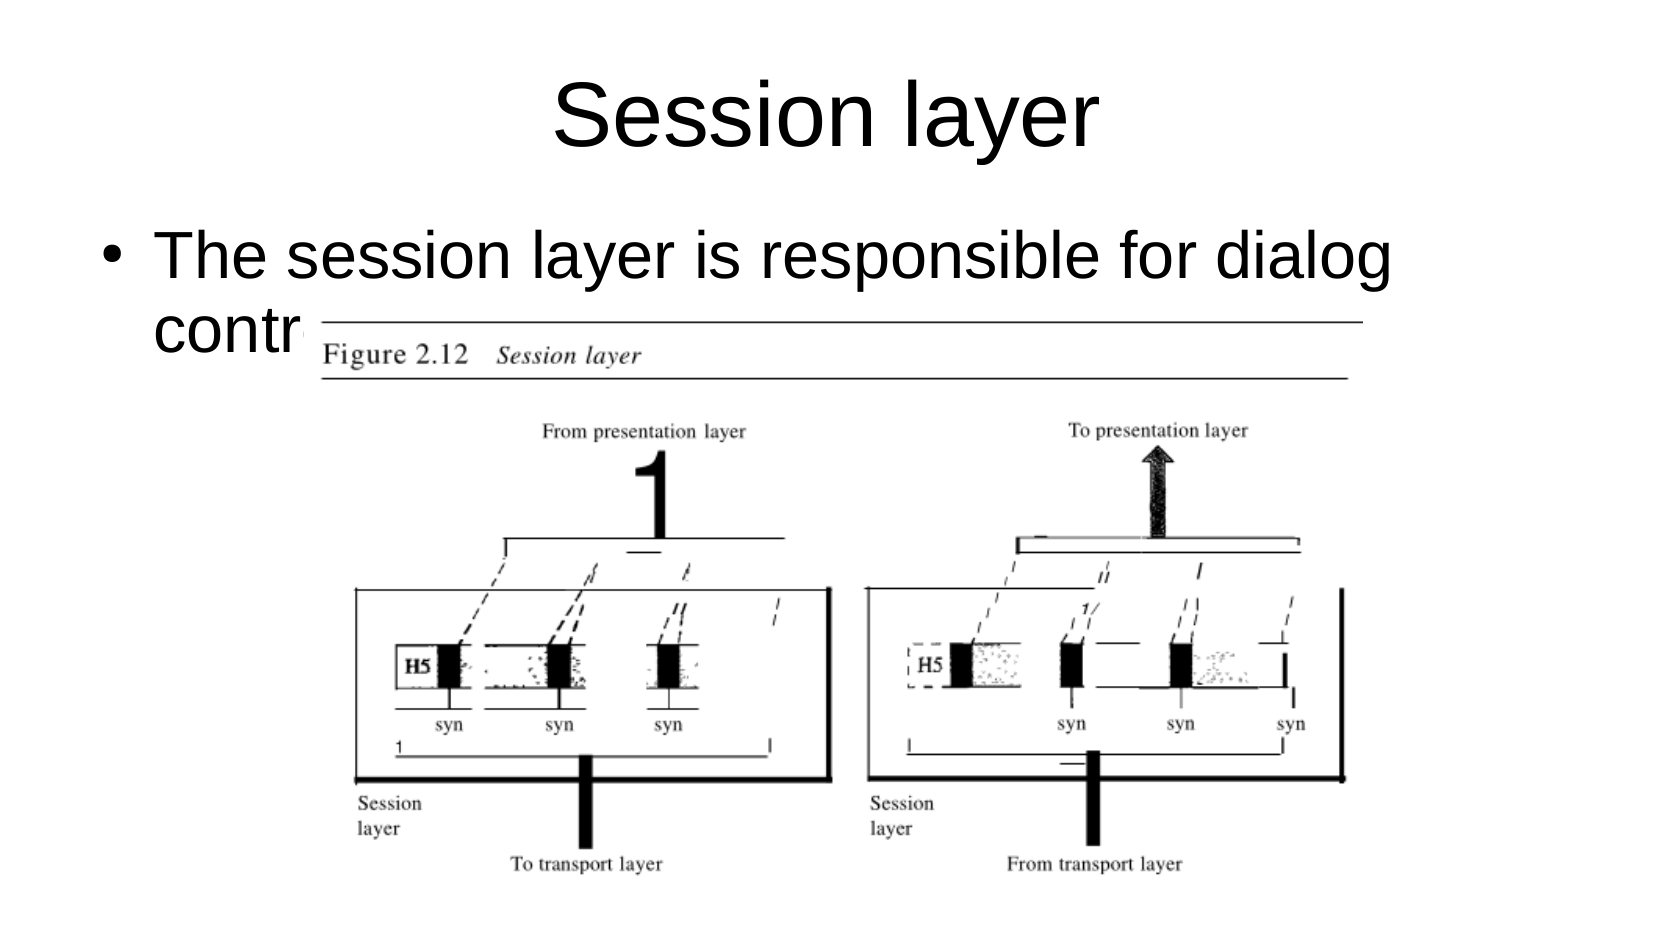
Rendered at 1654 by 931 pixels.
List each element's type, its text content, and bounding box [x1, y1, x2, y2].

title Session layer [82, 37, 1571, 193]
list The session layer is responsible for dialog control and synchronization. [82, 217, 1571, 758]
picture [304, 303, 1363, 887]
